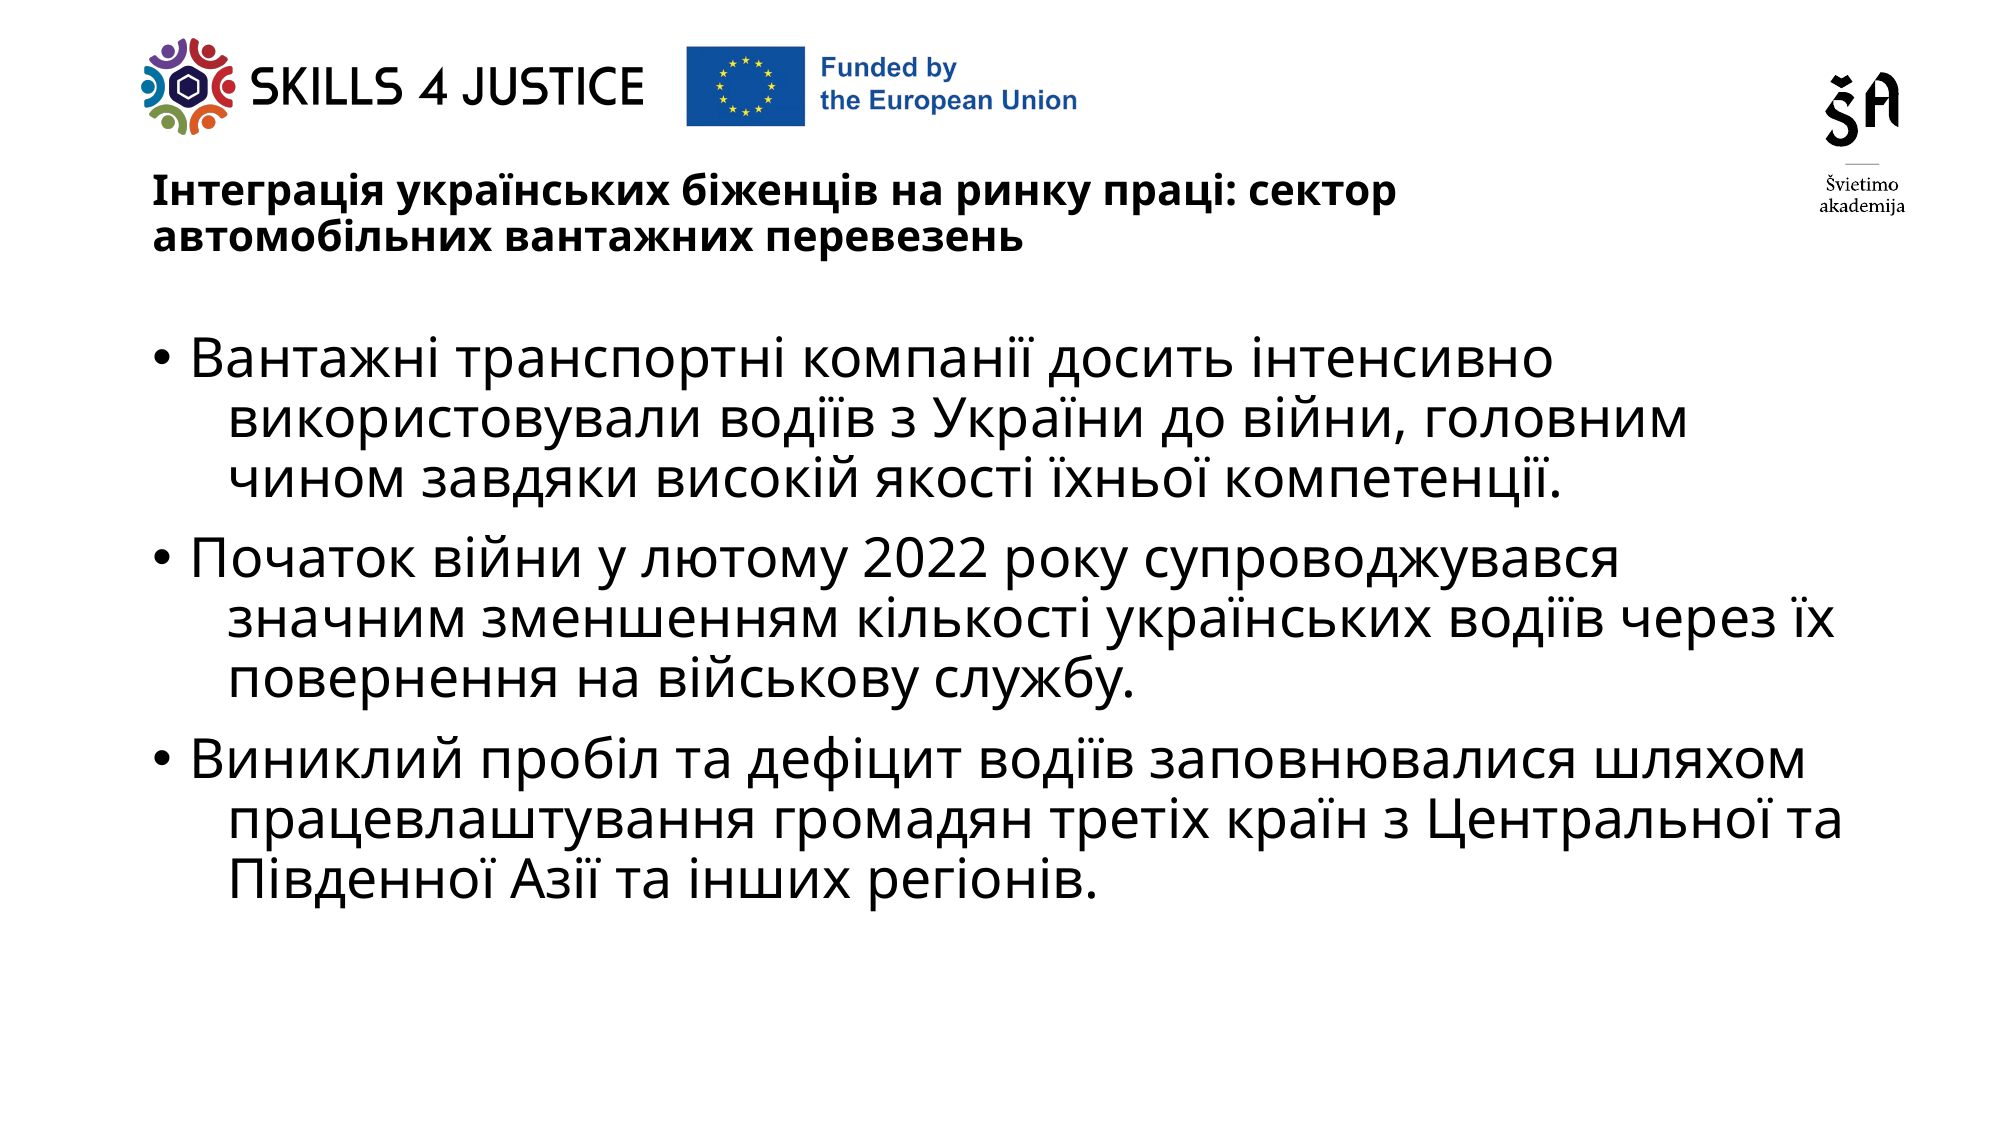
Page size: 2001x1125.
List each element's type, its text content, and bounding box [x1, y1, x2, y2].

list Вантажні транспортні компанії досить інтенсивно використовували водіїв з України до війни, головним чином завдяки високій якості їхньої компетенції. Початок війни у ​​лютому 2022 року супроводжувався значним зменшенням кількості українських водіїв через їх повернення на військову службу. Виниклий пробіл та дефіцит водіїв заповнювалися шляхом працевлаштування громадян третіх країн з Центральної та Південної Азії та інших регіонів. [137, 321, 1863, 1033]
title Інтеграція українських біженців на ринку праці: сектор автомобільних вантажних перевезень [137, 175, 1679, 283]
